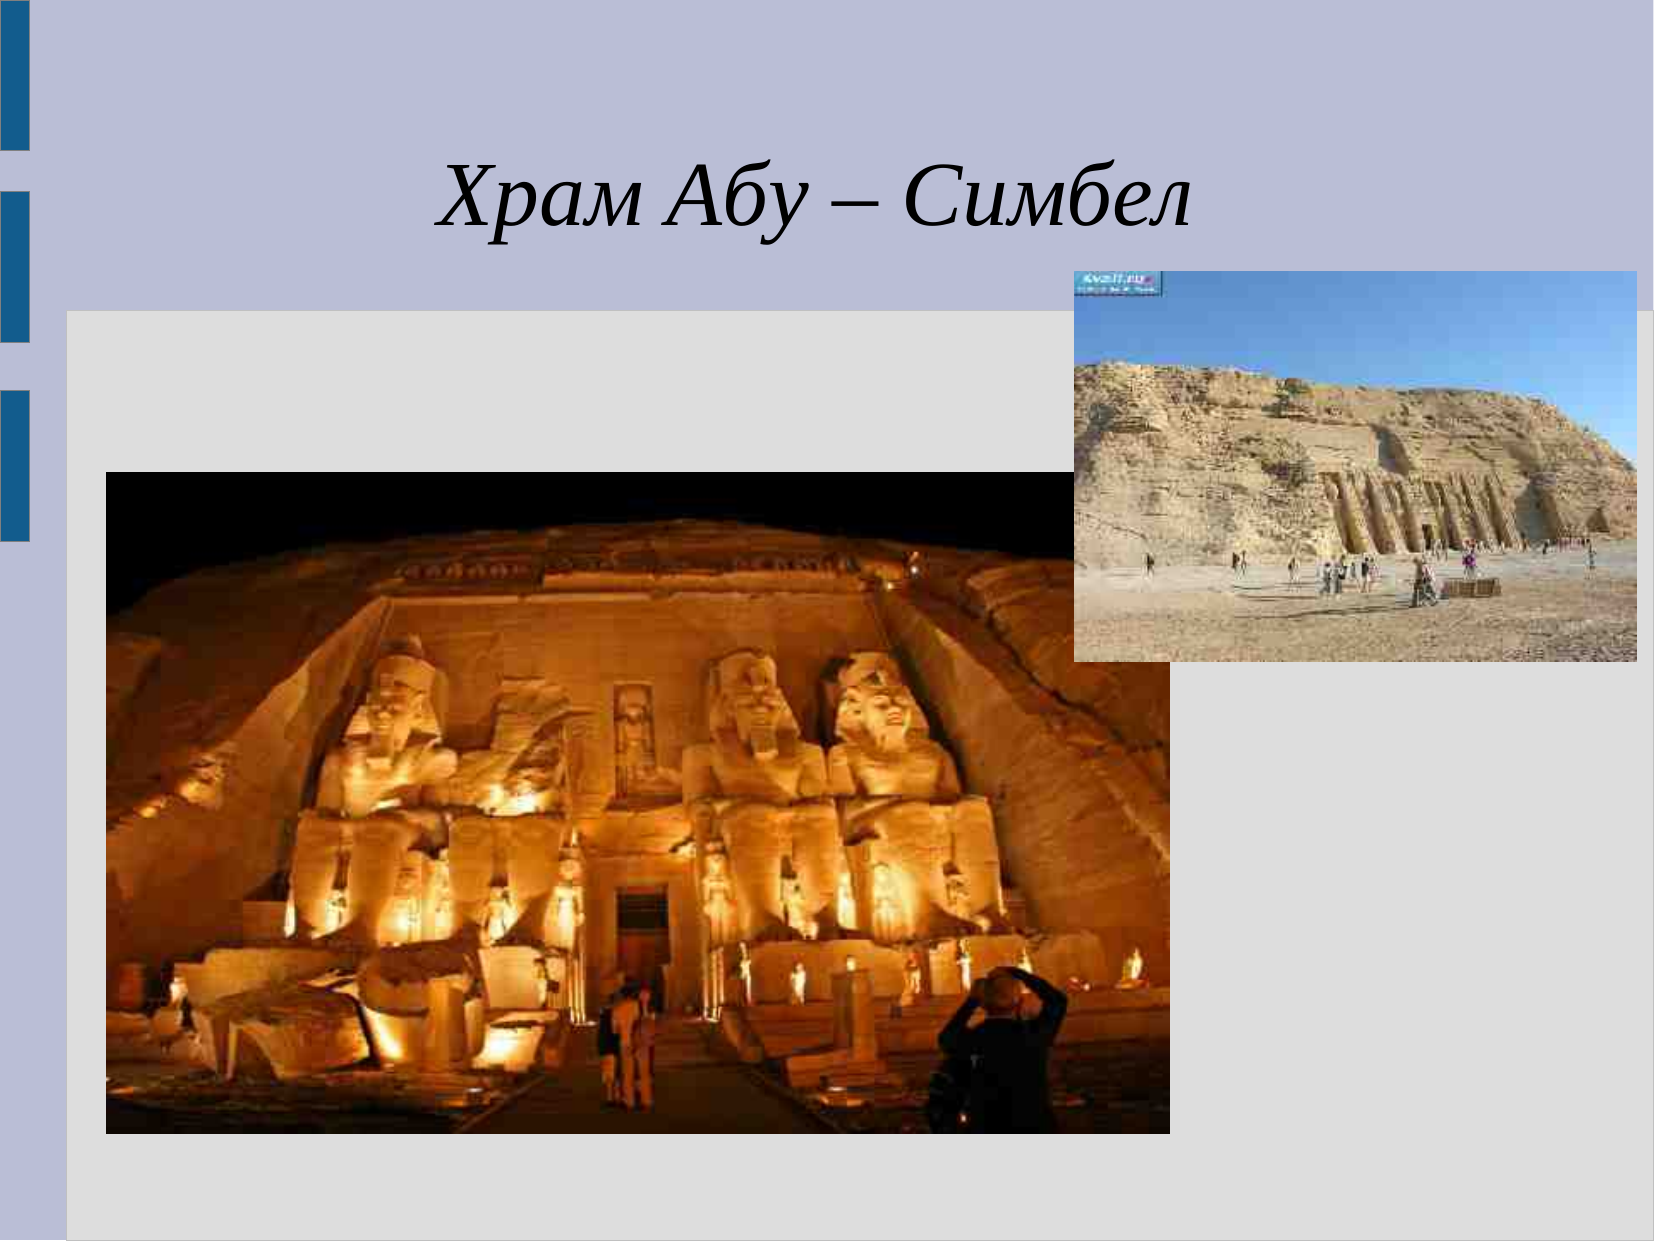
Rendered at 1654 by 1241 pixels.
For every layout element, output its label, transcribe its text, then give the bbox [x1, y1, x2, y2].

picture [106, 271, 1637, 1134]
title Храм Абу – Симбел [121, 91, 1534, 299]
